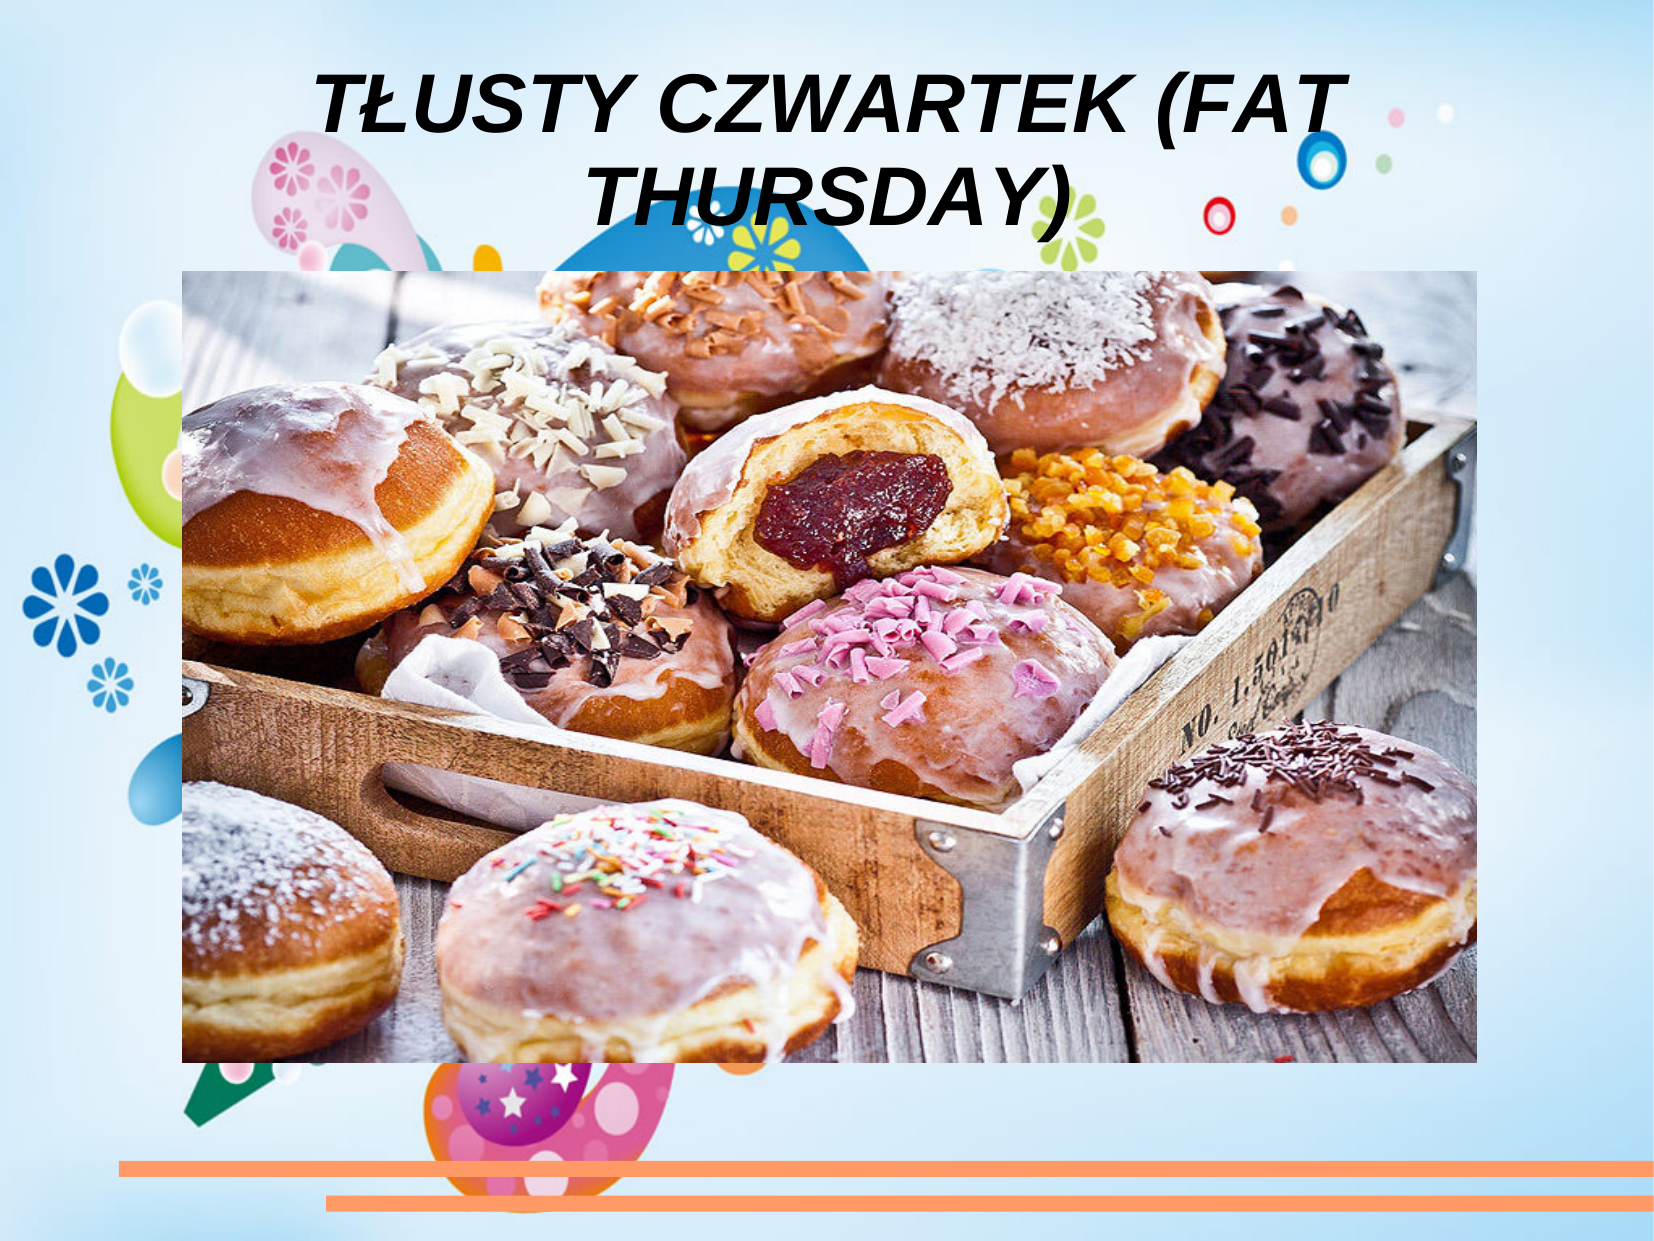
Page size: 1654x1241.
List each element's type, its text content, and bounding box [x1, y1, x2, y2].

title TŁUSTY CZWARTEK (FAT THURSDAY) [121, 46, 1534, 254]
picture [0, 0, 1654, 1241]
